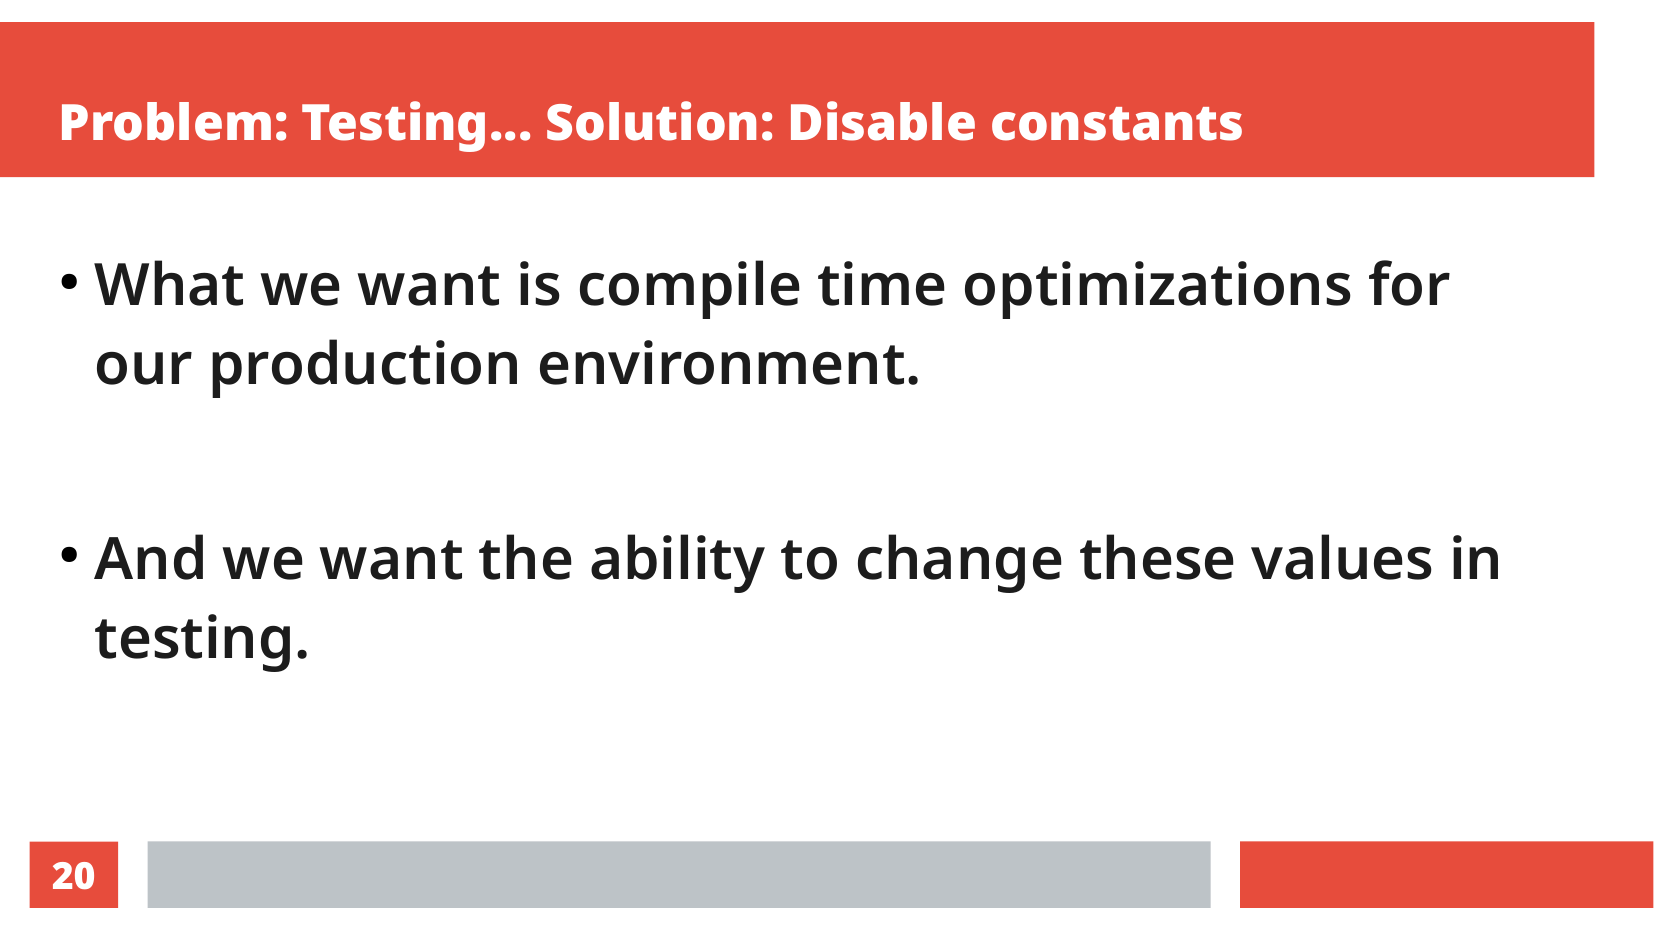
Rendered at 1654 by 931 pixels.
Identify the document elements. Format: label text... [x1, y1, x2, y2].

list What we want is compile time optimizations for our production environment. And we want the ability to change these values in testing. [59, 243, 1565, 820]
title Problem: Testing... Solution: Disable constants [59, 44, 1595, 156]
